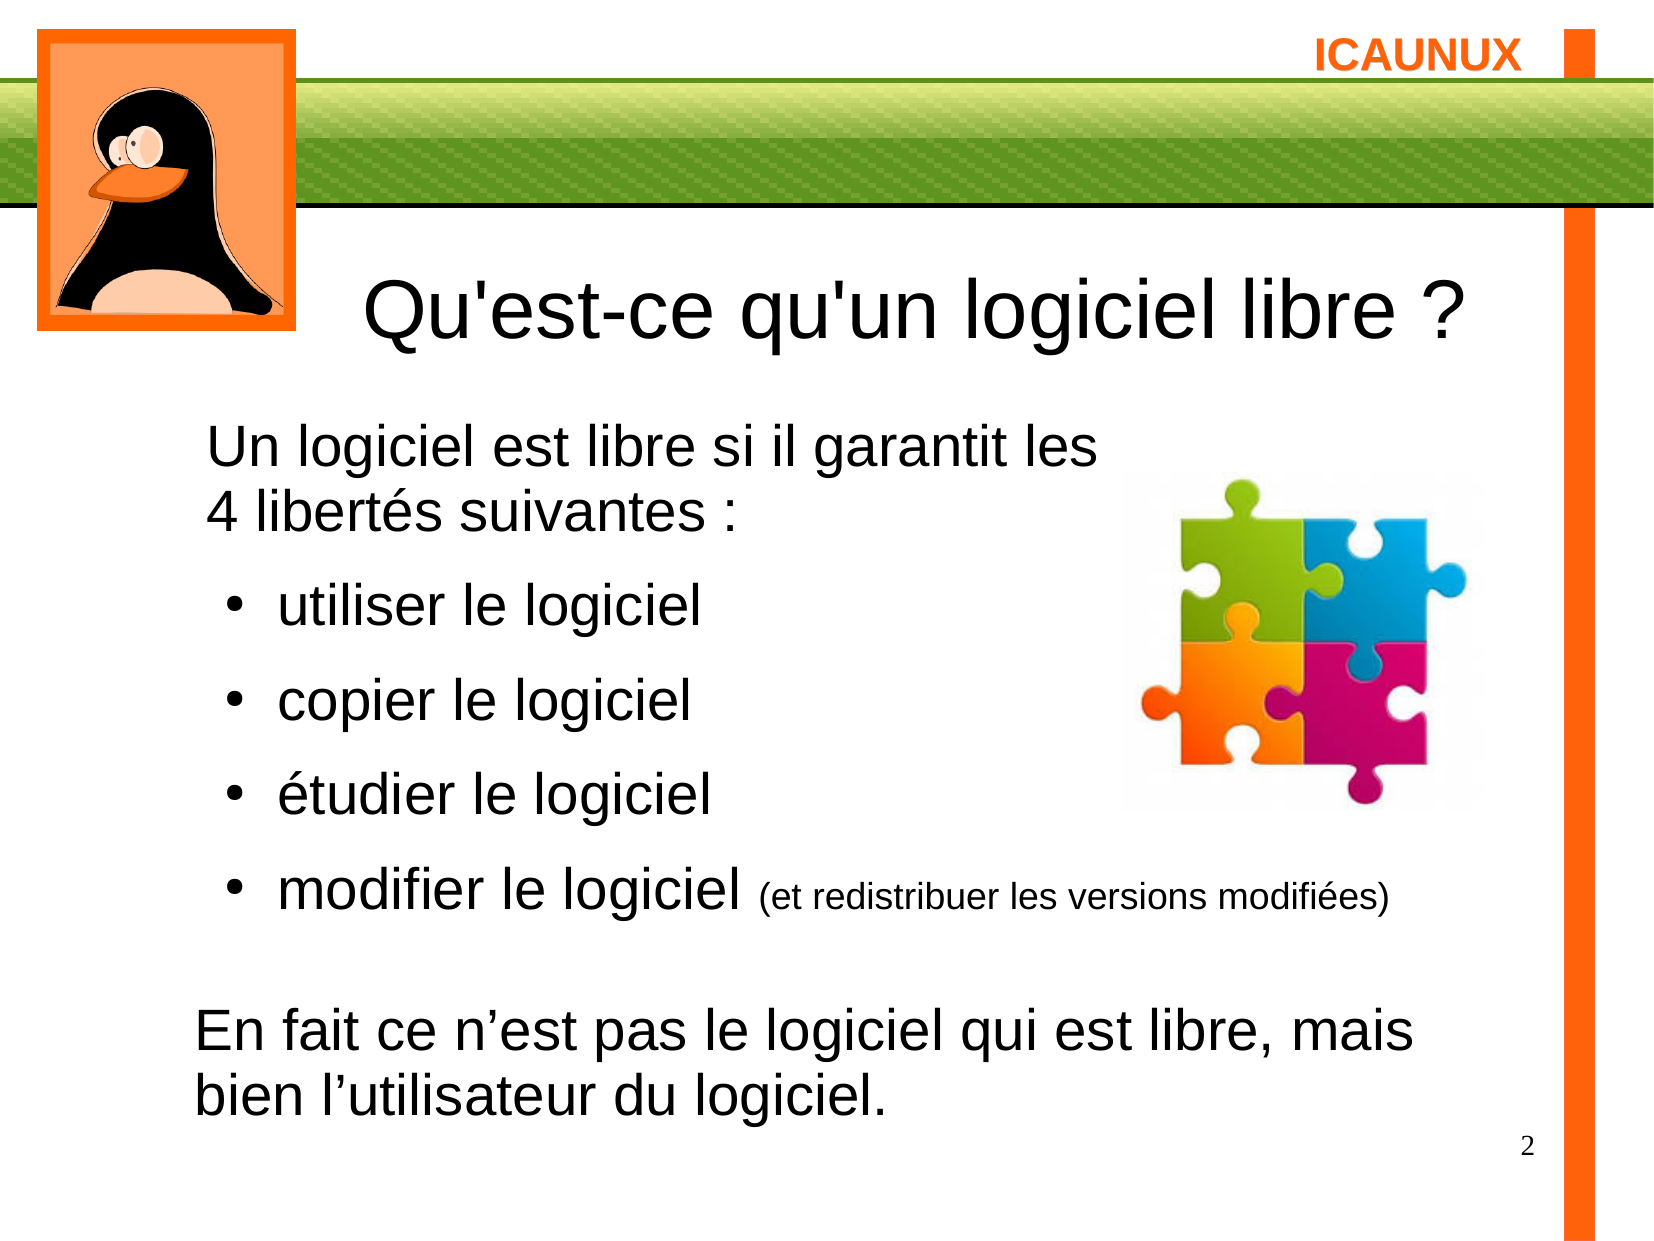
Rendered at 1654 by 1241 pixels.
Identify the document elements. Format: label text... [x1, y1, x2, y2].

title Qu'est-ce qu'un logiciel libre ? [324, 235, 1506, 384]
picture [0, 29, 1654, 331]
list Un logiciel est libre si il garantit les 4 libertés suivantes : utiliser le logiciel copier le logiciel étudier le logiciel modifier le logiciel (et redistribuer les versions modifiées) [206, 413, 1477, 1016]
list En fait ce n’est pas le logiciel qui est libre, mais bien l’utilisateur du logiciel. [194, 997, 1436, 1193]
picture [1122, 472, 1485, 812]
